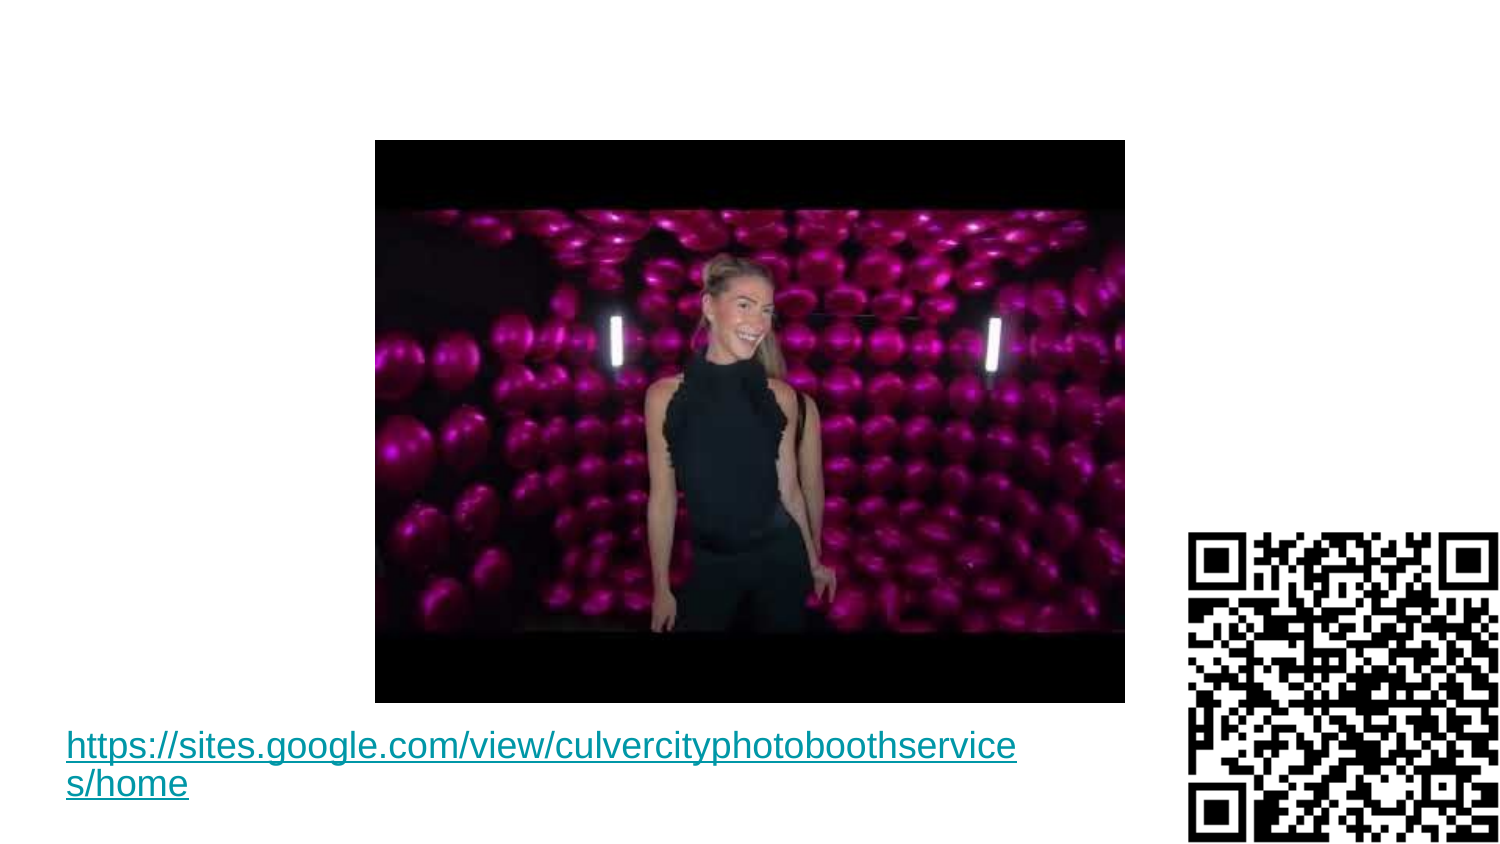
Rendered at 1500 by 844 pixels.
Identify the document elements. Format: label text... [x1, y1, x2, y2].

picture [1187, 531, 1500, 844]
list https://sites.google.com/view/culvercityphotoboothservices/home [51, 694, 1036, 794]
picture [375, 140, 1125, 704]
